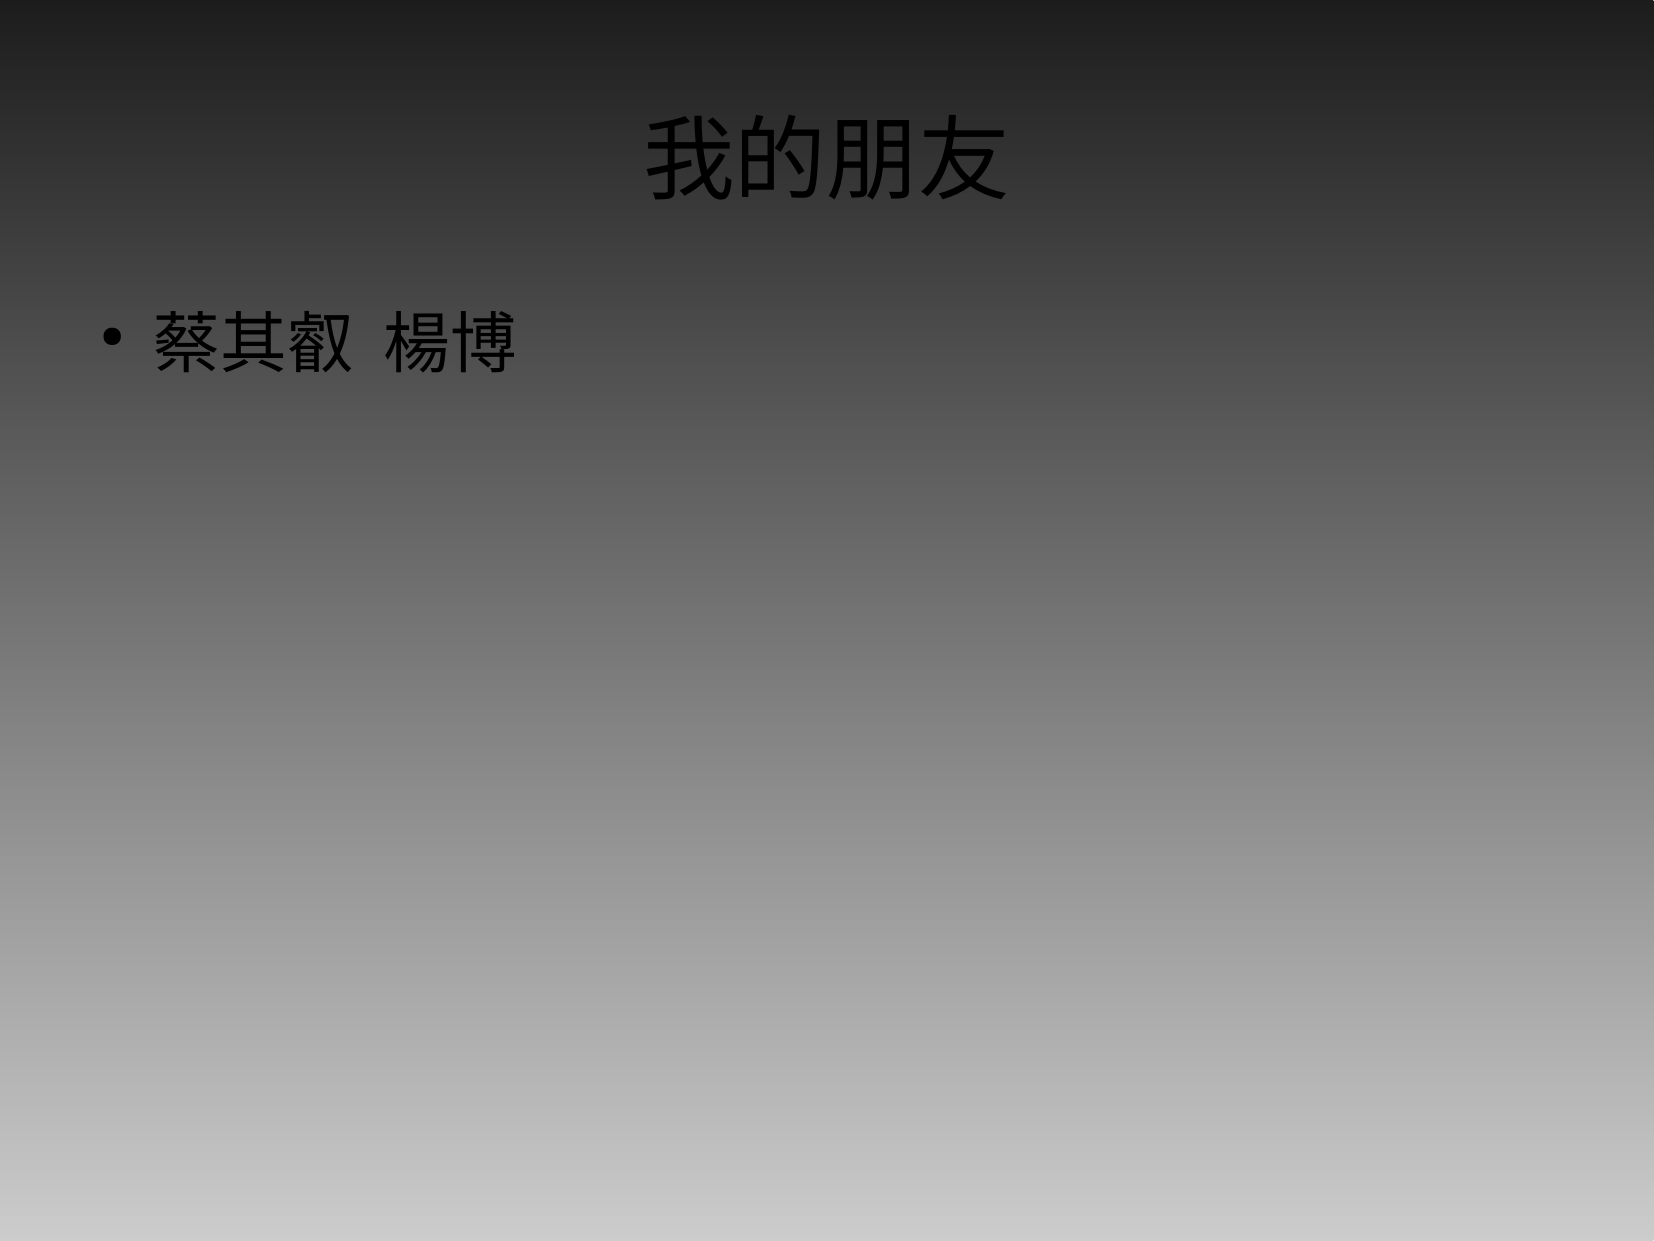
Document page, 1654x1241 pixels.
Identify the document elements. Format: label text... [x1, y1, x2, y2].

title 我的朋友 [82, 49, 1571, 257]
list 蔡其叡 楊博 [82, 290, 1571, 1010]
